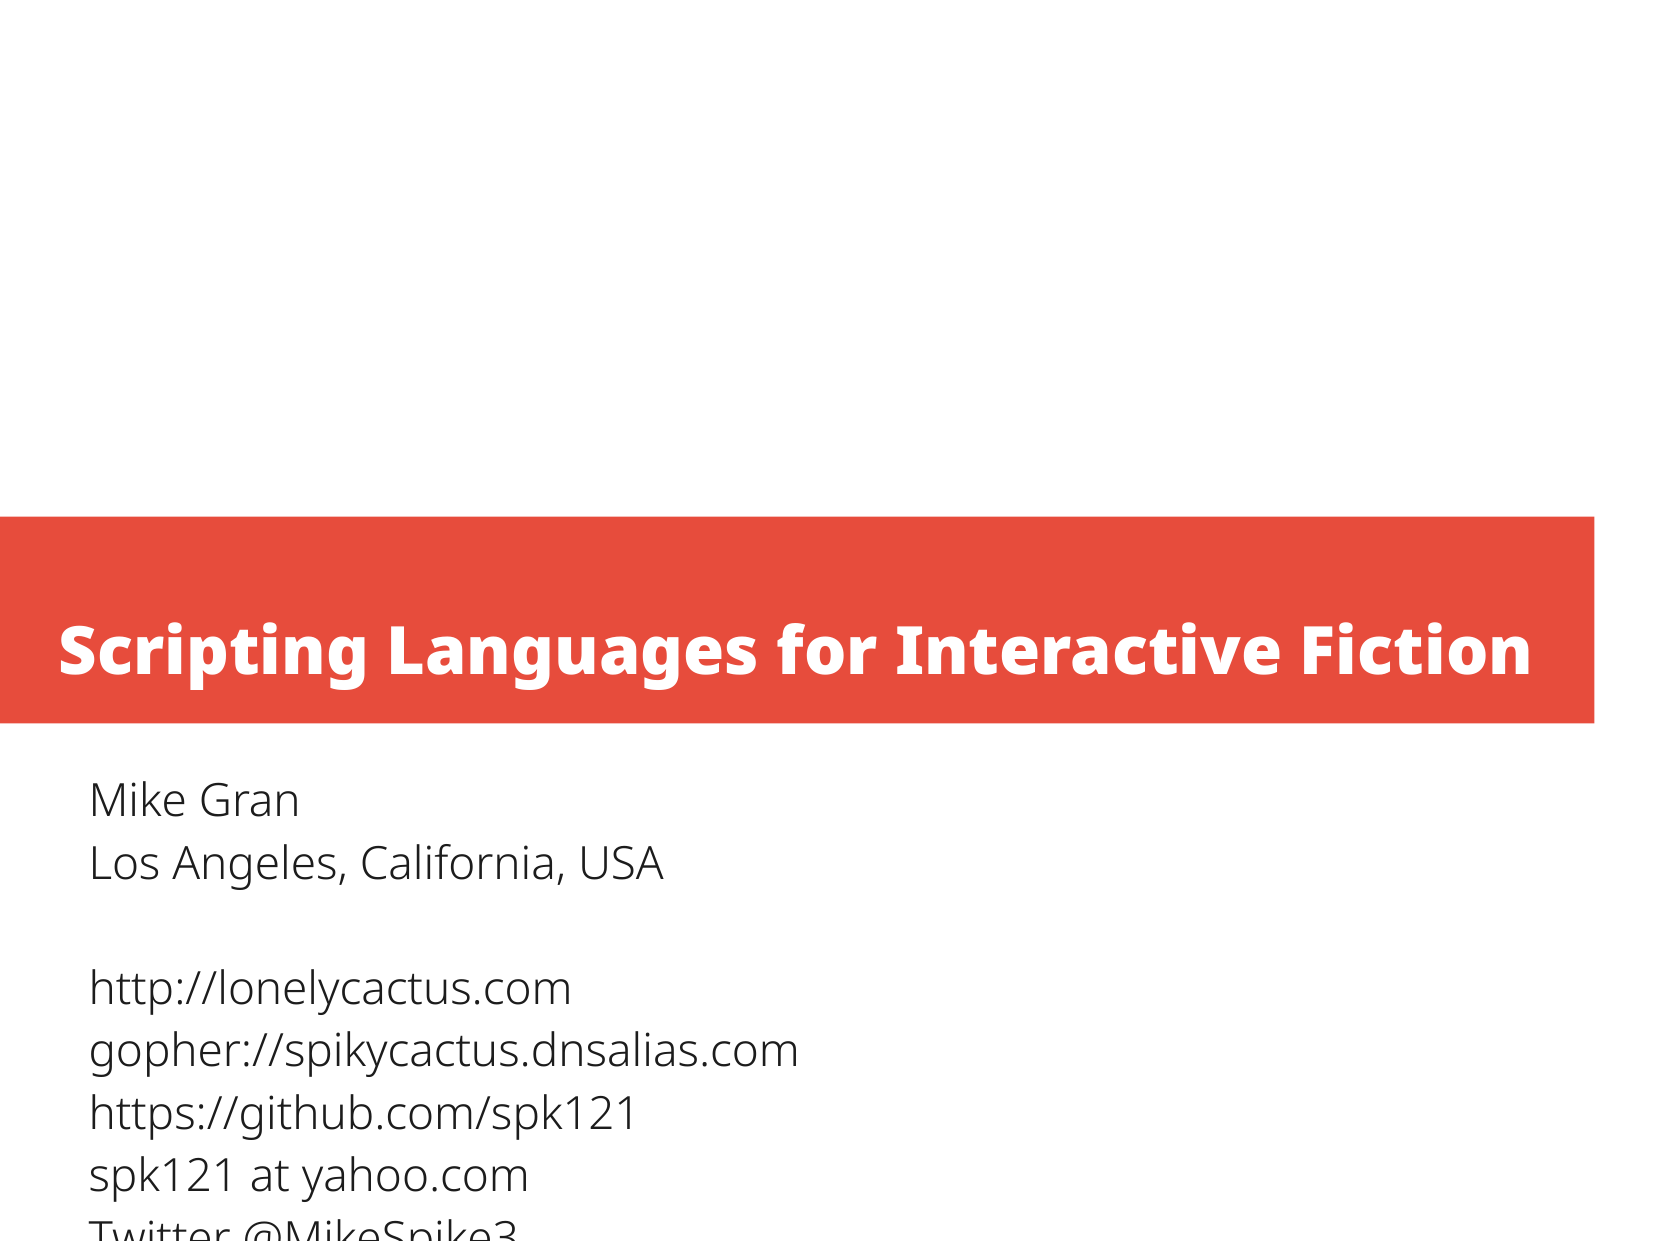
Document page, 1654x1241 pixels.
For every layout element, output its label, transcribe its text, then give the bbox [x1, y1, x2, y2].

title Scripting Languages for Interactive Fiction [59, 546, 1595, 694]
subtitle Mike Gran Los Angeles, California, USA http://lonelycactus.com gopher://spikycactus.dnsalias.com https://github.com/spk121 spk121 at yahoo.com Twitter @MikeSpike3 [88, 767, 1595, 1182]
